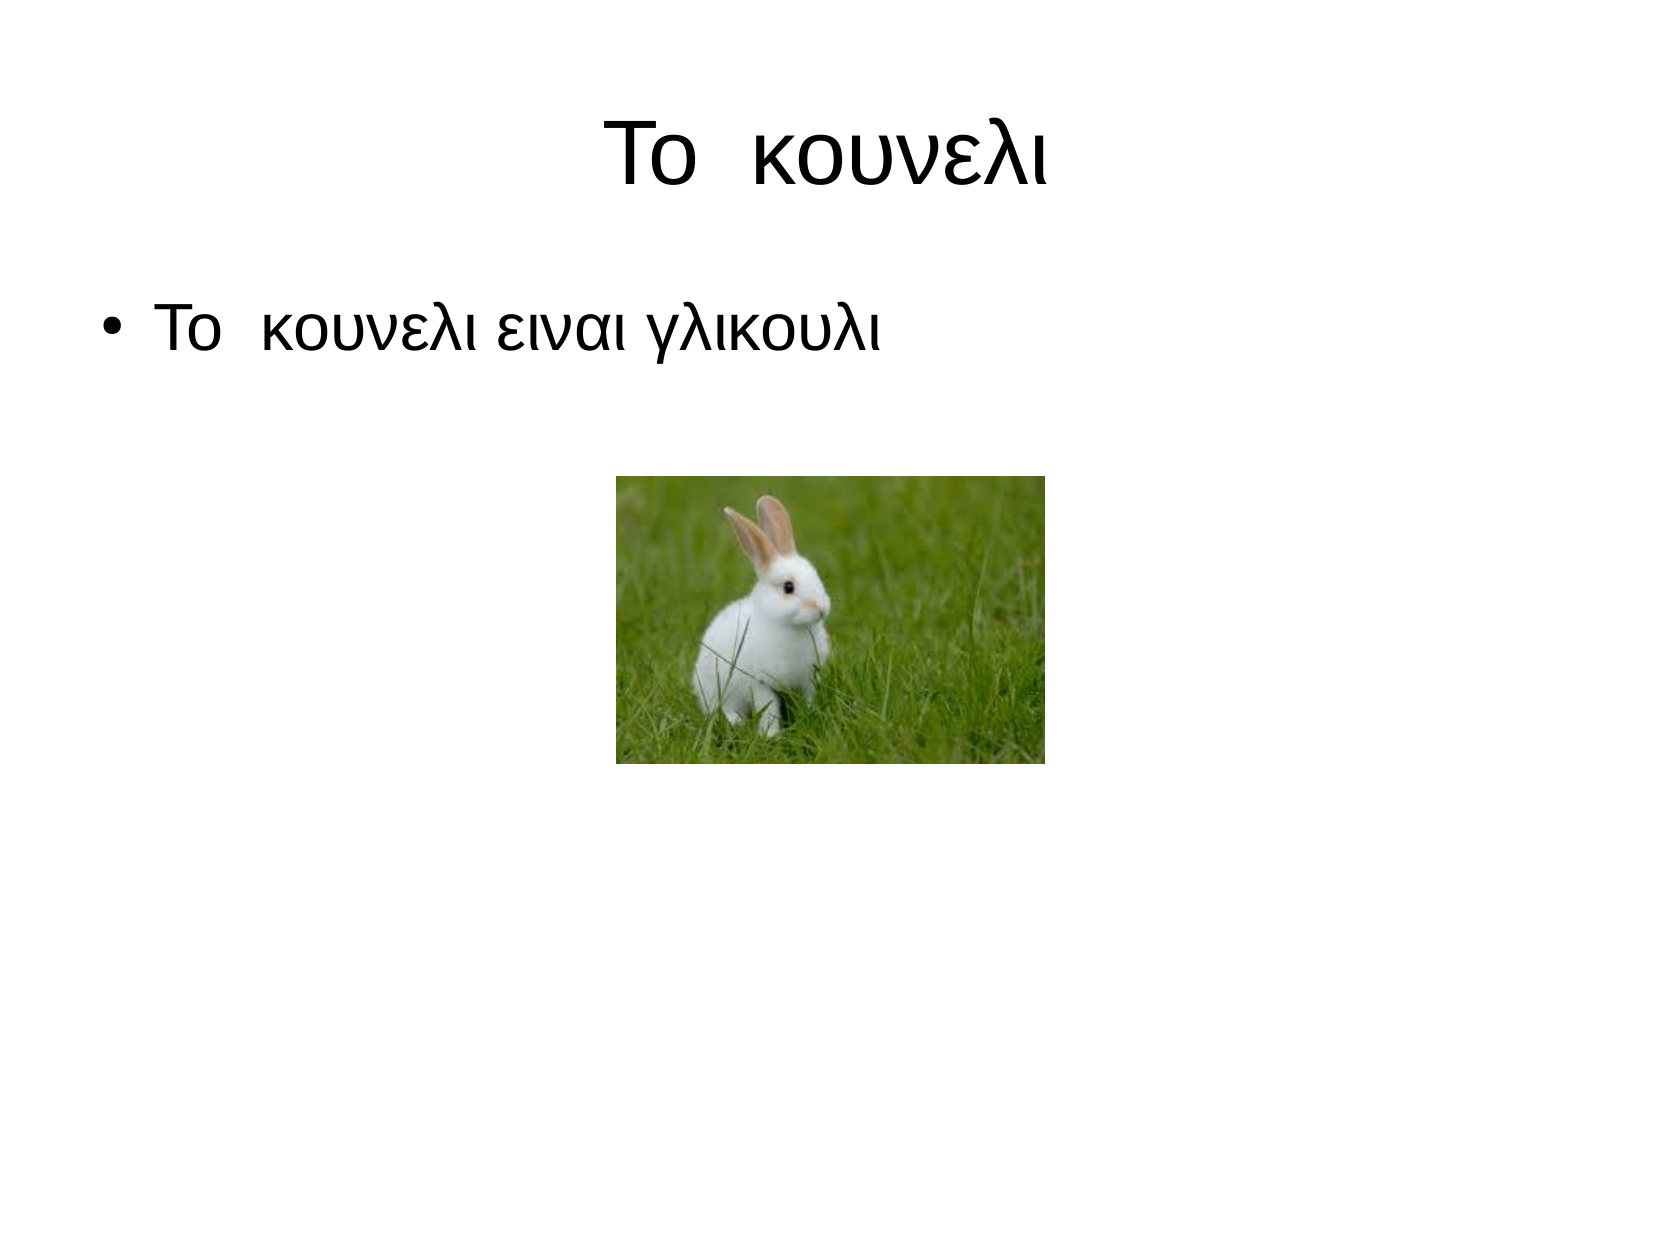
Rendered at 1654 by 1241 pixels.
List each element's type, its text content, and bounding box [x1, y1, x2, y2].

list Το κουνελι ειναι γλικουλι [82, 290, 1571, 1109]
picture [616, 476, 1045, 764]
title Το κουνελι [82, 49, 1571, 257]
